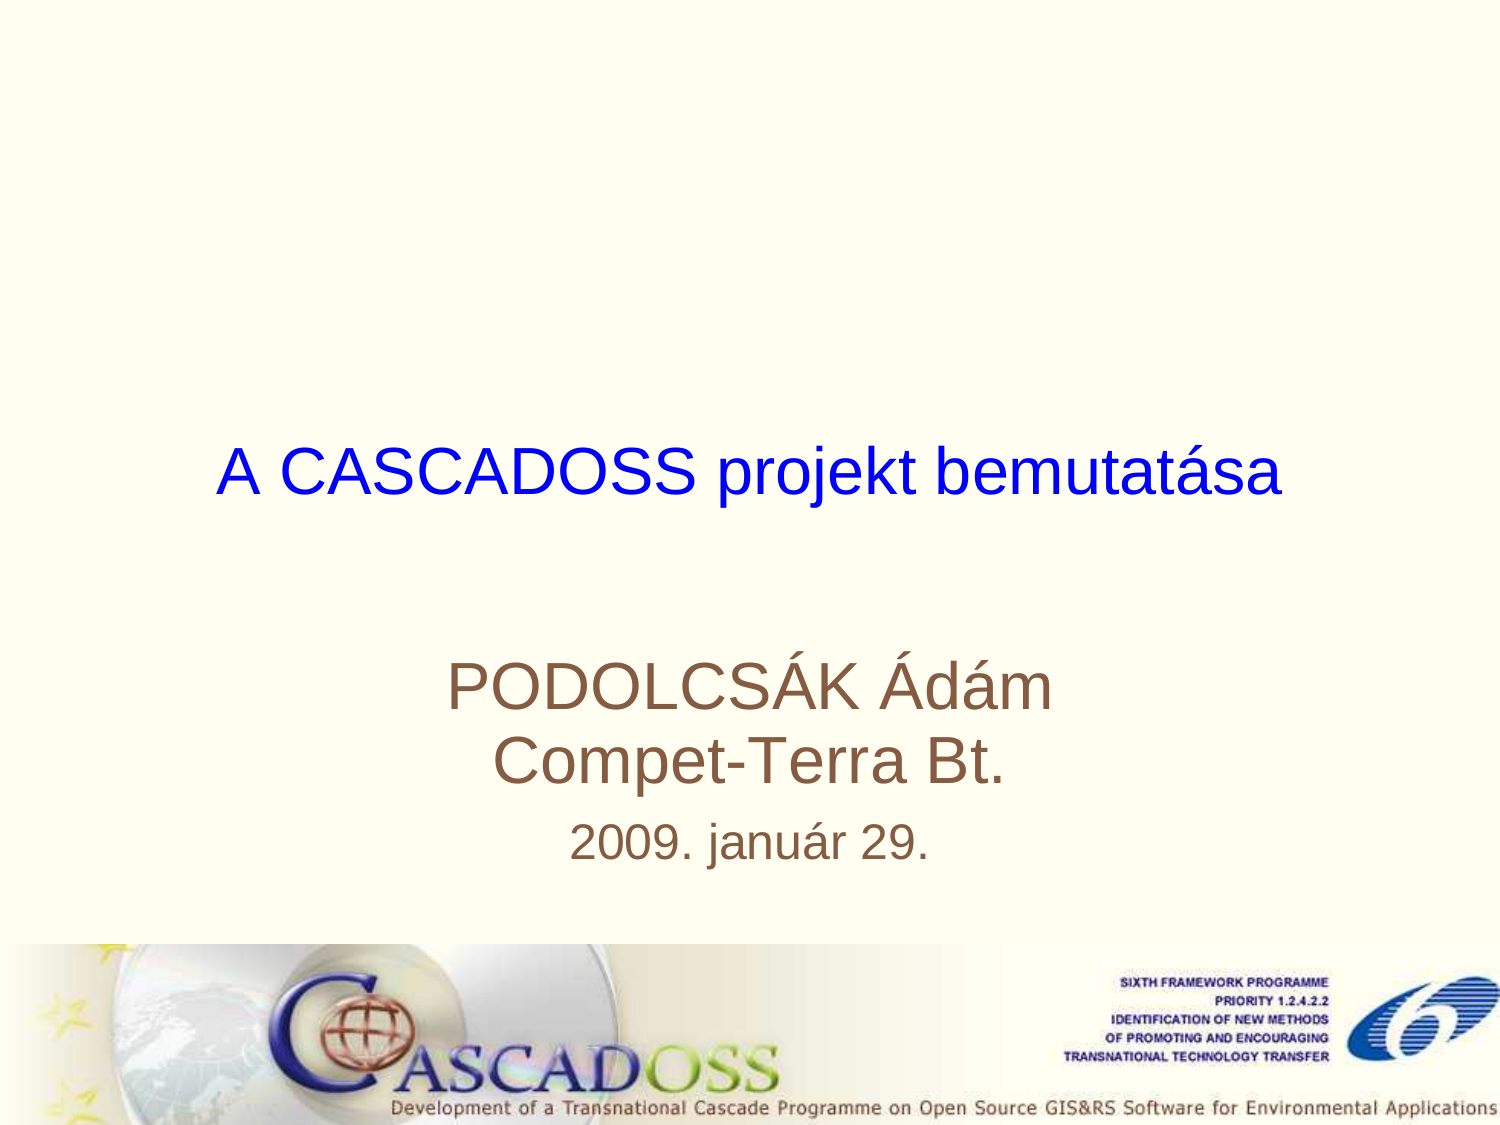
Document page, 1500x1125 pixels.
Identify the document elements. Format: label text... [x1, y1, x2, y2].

text_box A CASCADOSS projekt bemutatása [112, 349, 1388, 591]
picture [0, 944, 1500, 1125]
text_box PODOLCSÁK Ádám Compet-Terra Bt. 2009. január 29. [225, 637, 1276, 926]
